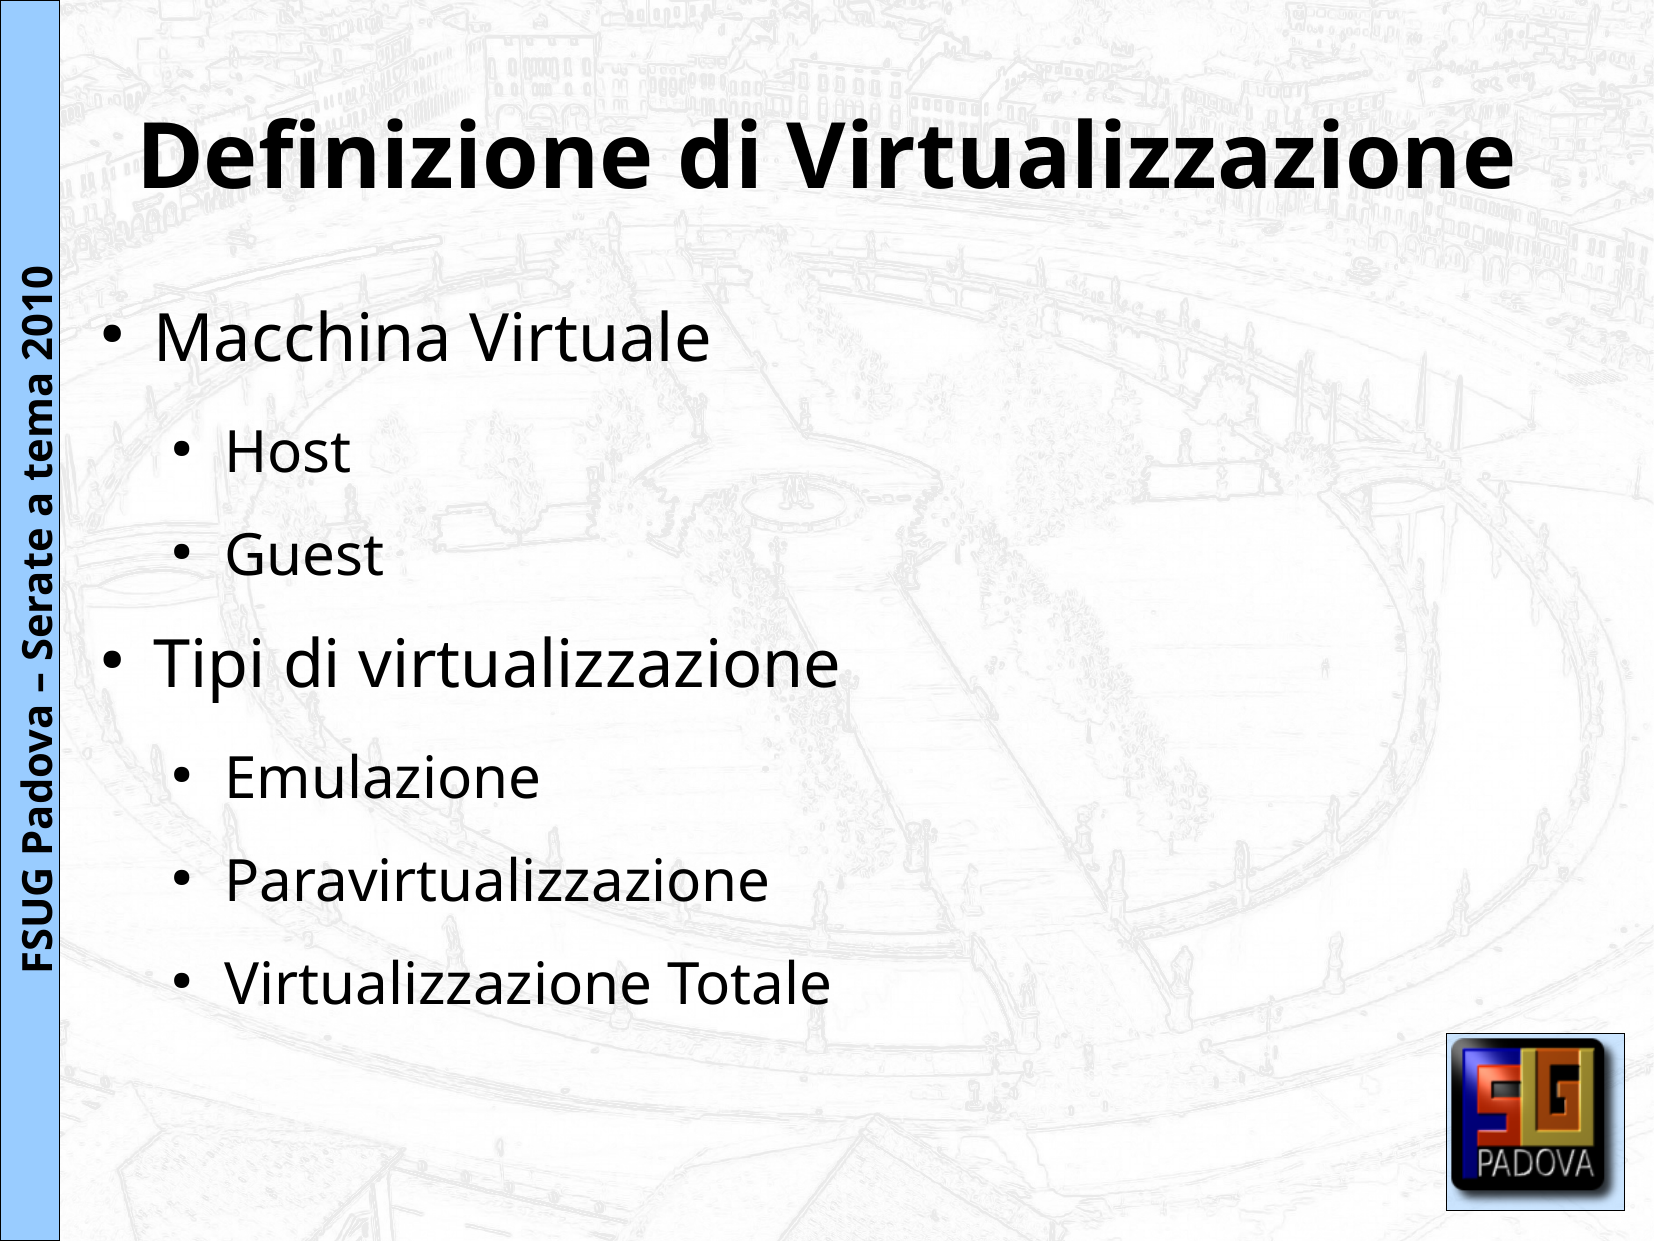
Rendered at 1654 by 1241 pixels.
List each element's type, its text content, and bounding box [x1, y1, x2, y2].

title Definizione di Virtualizzazione [82, 49, 1571, 257]
list Macchina Virtuale Host Guest Tipi di virtualizzazione Emulazione Paravirtualizzazione Virtualizzazione Totale [82, 290, 1571, 1109]
text_box FSUG Padova – Serate a tema 2010 [0, 0, 60, 1241]
picture [60, 0, 1654, 1241]
